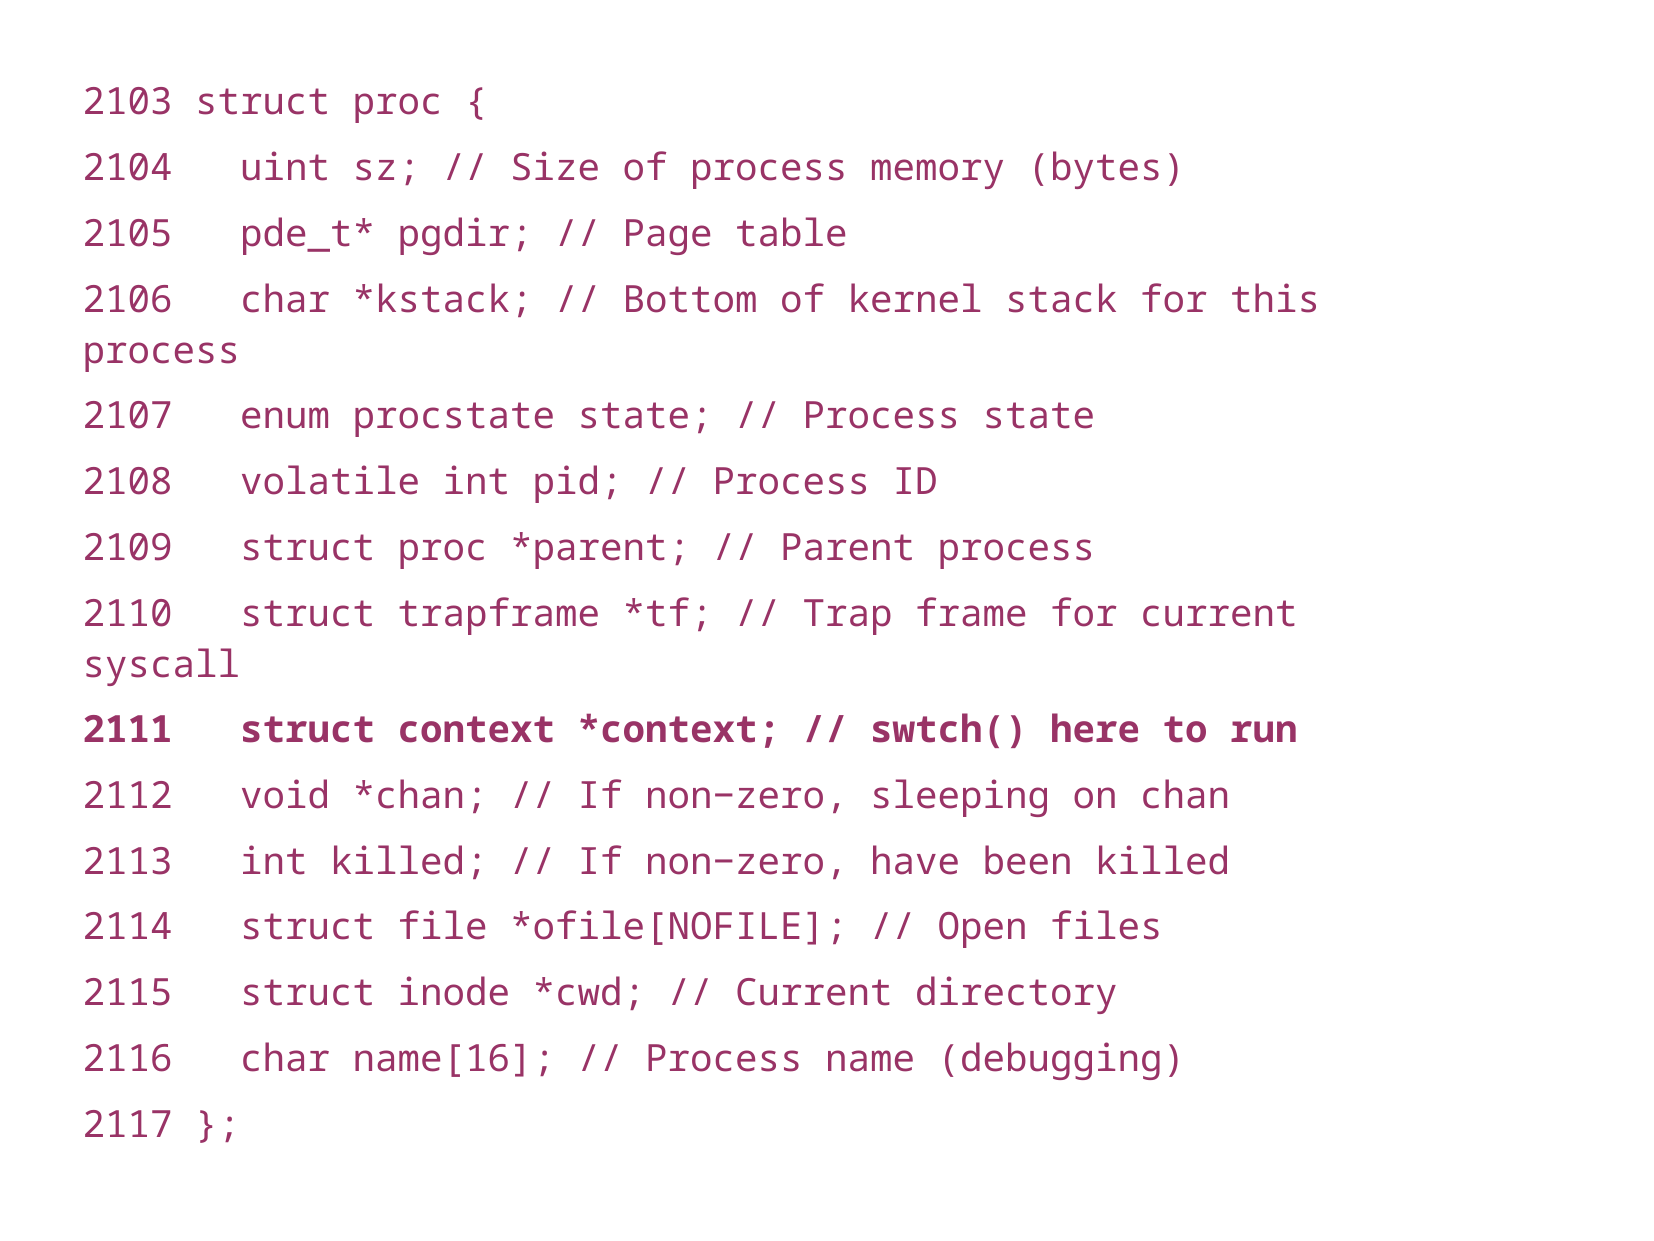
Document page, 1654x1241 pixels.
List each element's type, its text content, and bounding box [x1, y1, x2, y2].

list 2103 struct proc { 2104 uint sz; // Size of process memory (bytes) 2105 pde_t* pgdir; // Page table 2106 char *kstack; // Bottom of kernel stack for this process 2107 enum procstate state; // Process state 2108 volatile int pid; // Process ID 2109 struct proc *parent; // Parent process 2110 struct trapframe *tf; // Trap frame for current syscall 2111 struct context *context; // swtch() here to run 2112 void *chan; // If non−zero, sleeping on chan 2113 int killed; // If non−zero, have been killed 2114 struct file *ofile[NOFILE]; // Open files 2115 struct inode *cwd; // Current directory 2116 char name[16]; // Process name (debugging) 2117 }; [82, 75, 1463, 1163]
